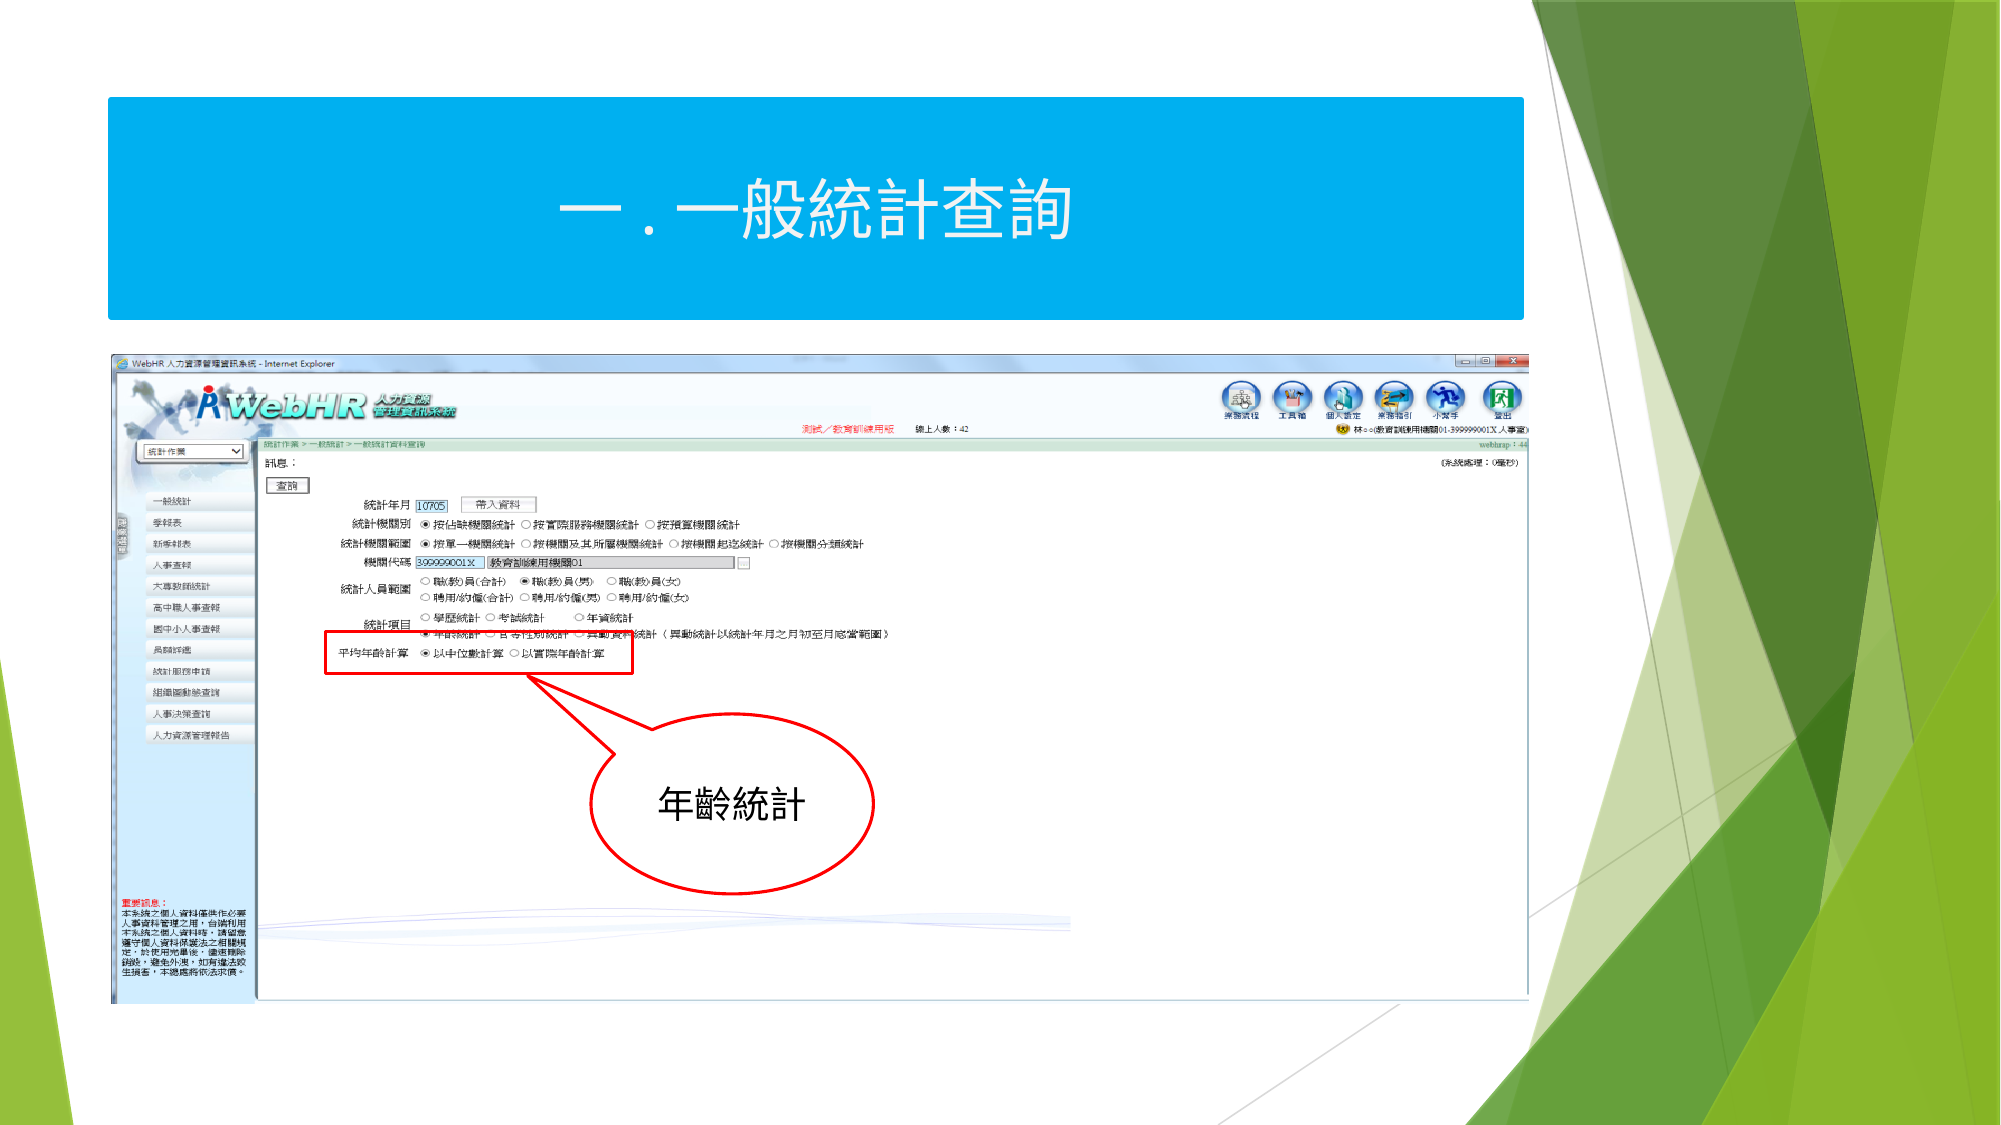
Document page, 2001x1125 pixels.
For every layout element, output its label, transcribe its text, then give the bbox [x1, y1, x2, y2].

picture [111, 354, 1529, 1004]
title 一.一般統計查詢 [111, 99, 1522, 317]
text_box 年齡統計 [527, 675, 874, 894]
